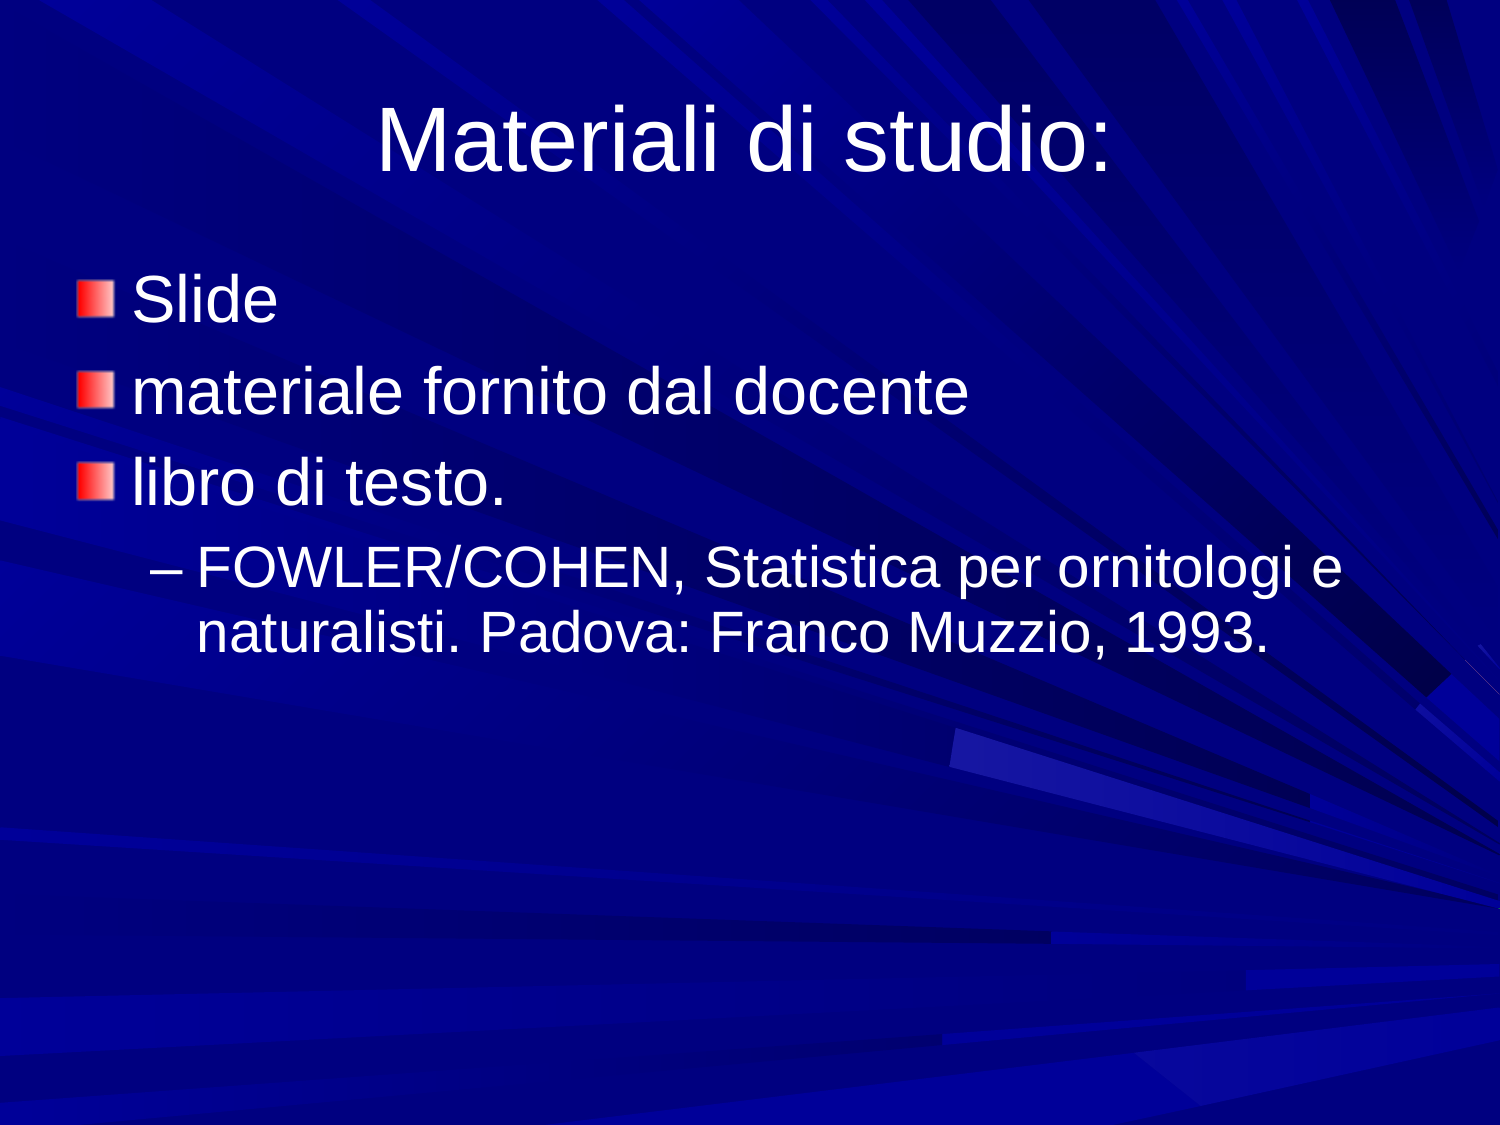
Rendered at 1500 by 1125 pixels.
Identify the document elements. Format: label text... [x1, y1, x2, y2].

title Materiali di studio: [75, 21, 1426, 258]
list Slide materiale fornito dal docente libro di testo. FOWLER/COHEN, Statistica per ornitologi e naturalisti. Padova: Franco Muzzio, 1993. [75, 262, 1426, 915]
